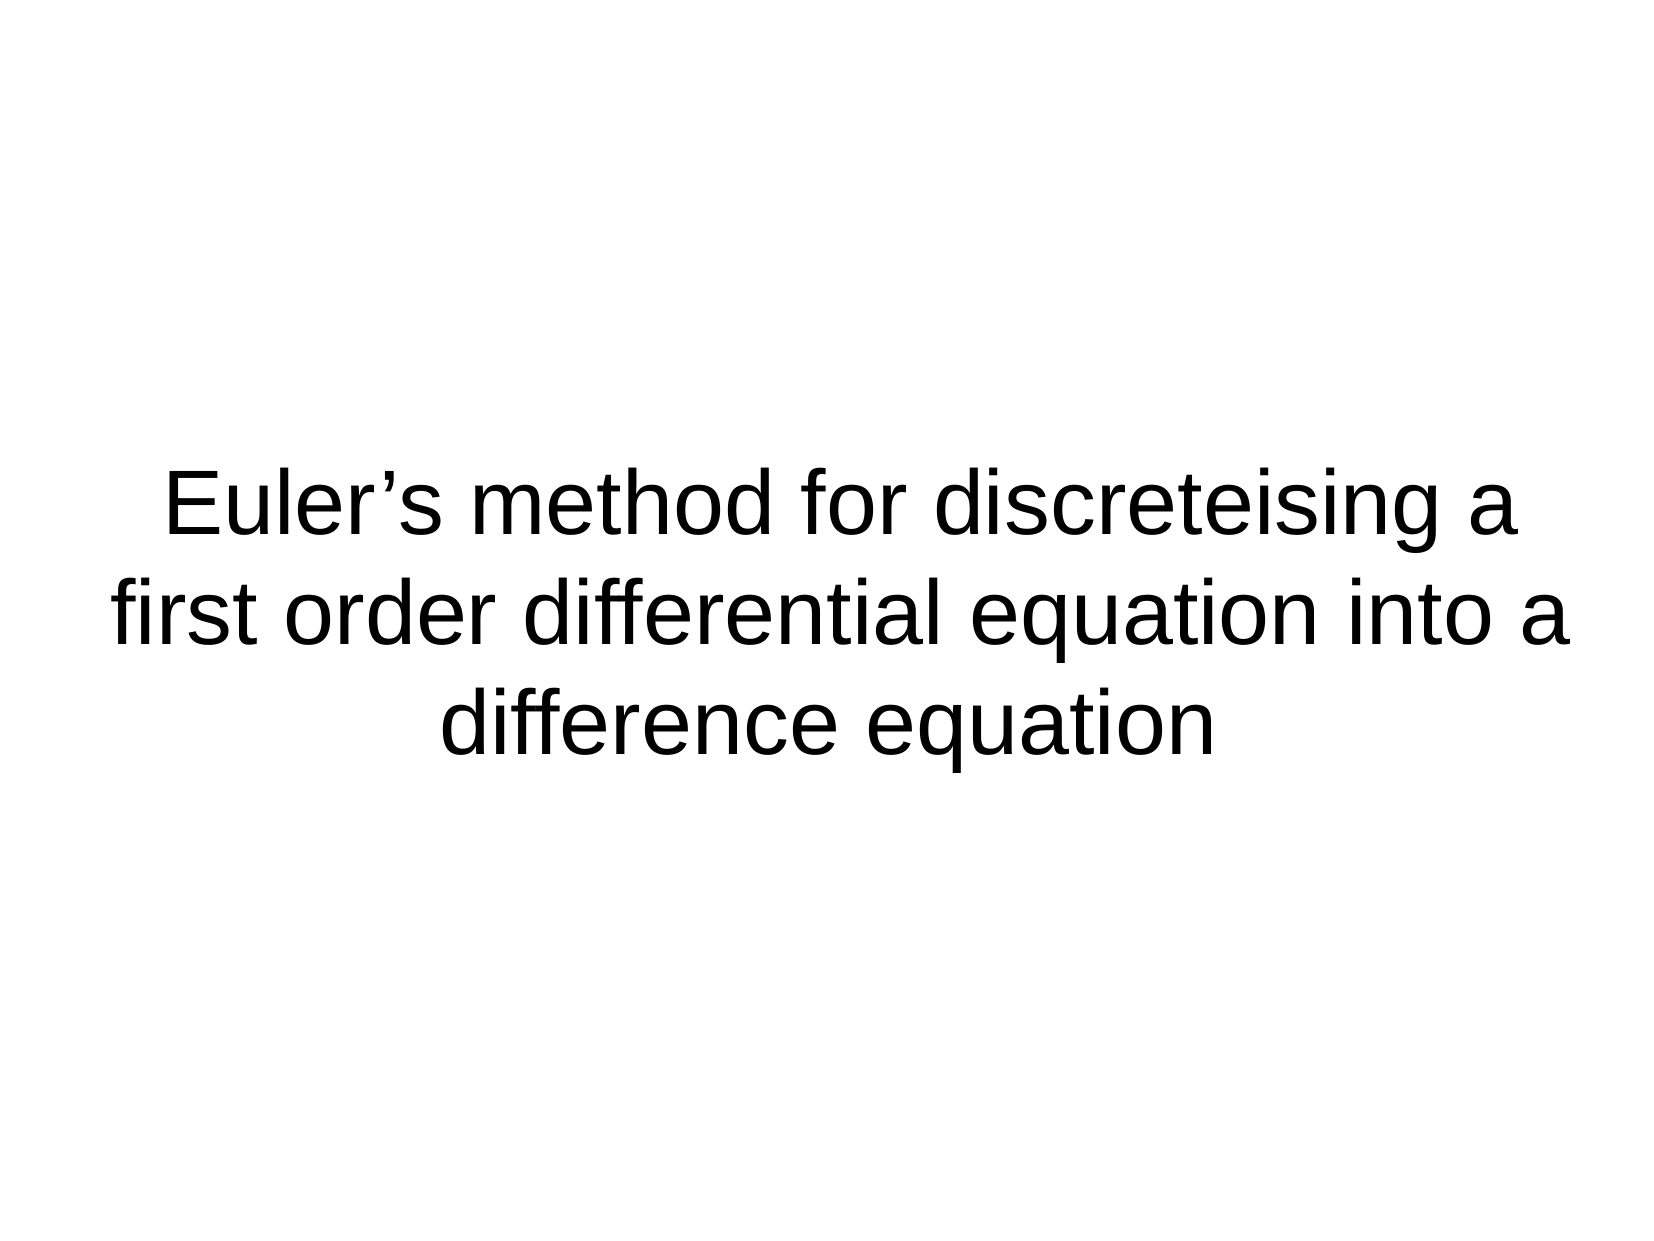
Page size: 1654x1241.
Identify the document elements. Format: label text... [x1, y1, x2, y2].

title Euler’s method for discreteising a first order differential equation into a difference equation [60, 375, 1591, 781]
